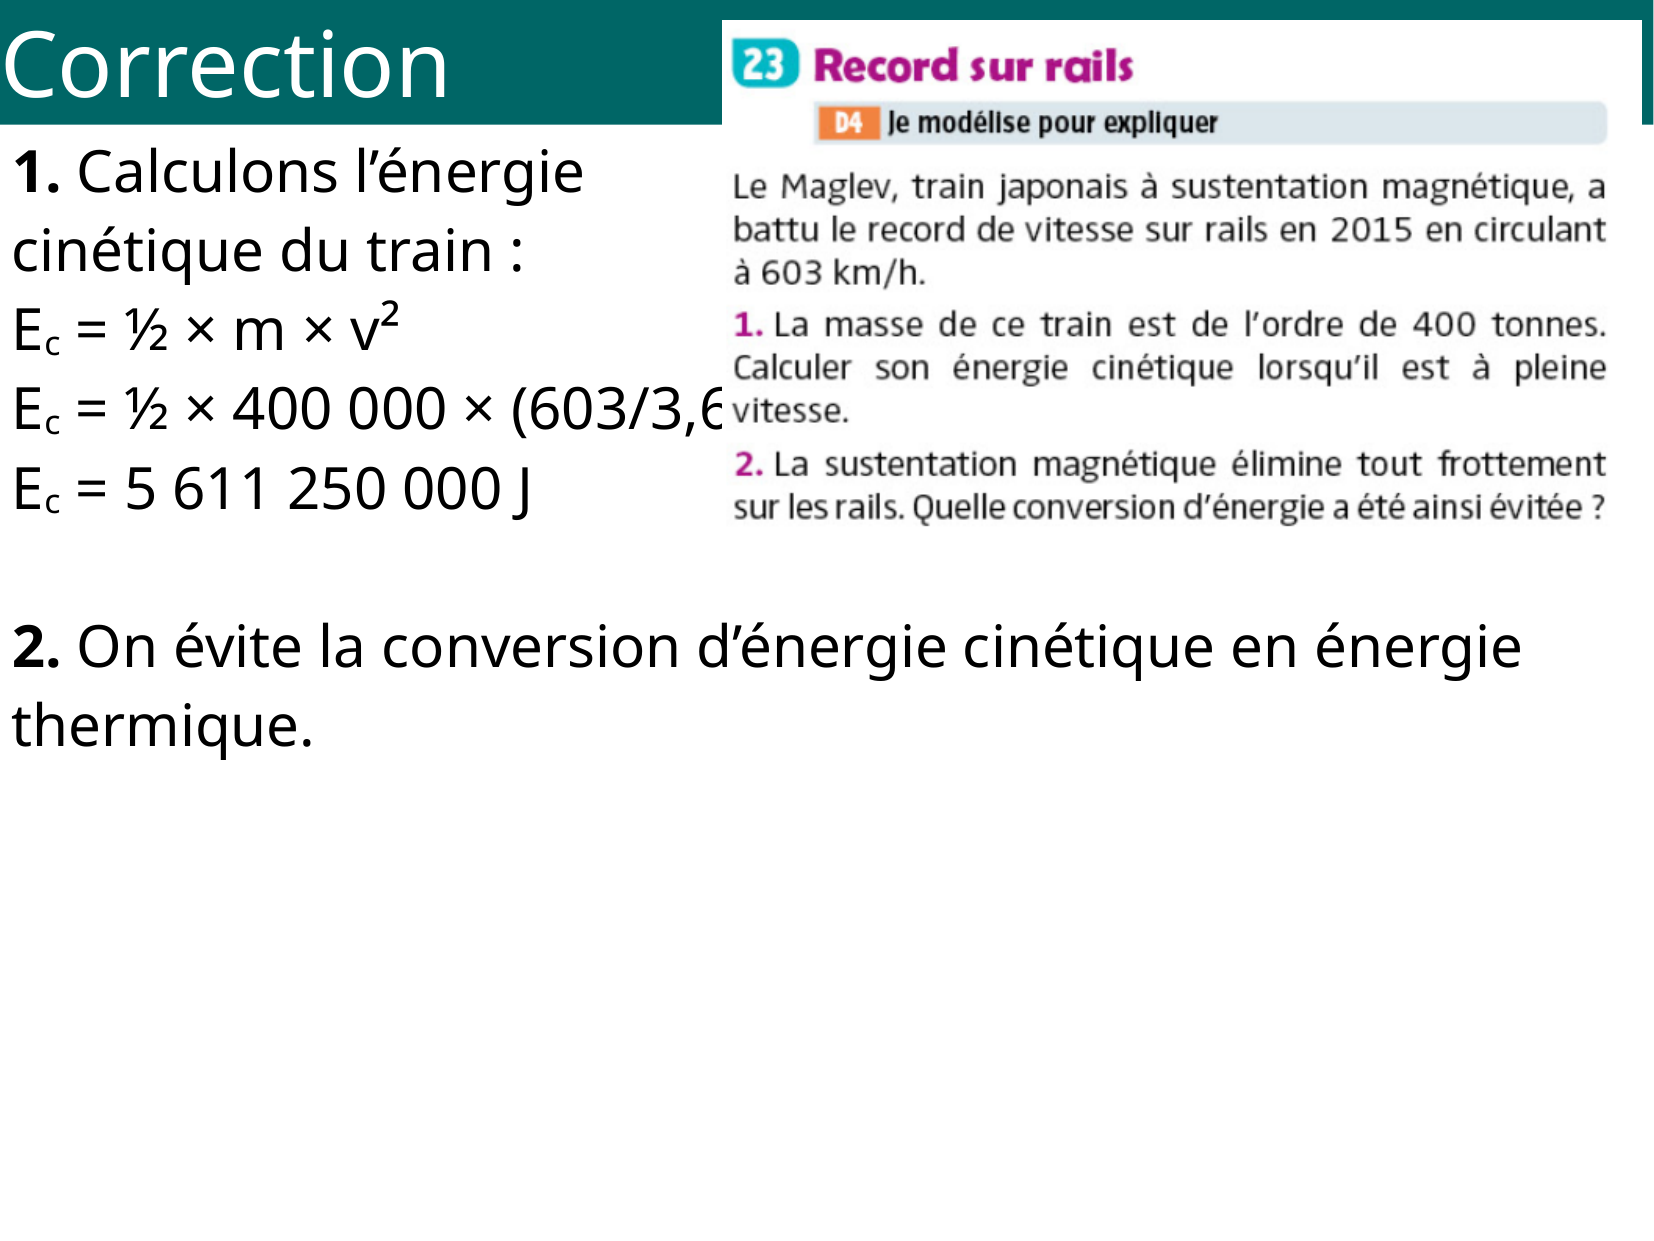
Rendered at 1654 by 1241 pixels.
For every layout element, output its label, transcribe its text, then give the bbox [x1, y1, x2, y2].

picture [722, 20, 1642, 556]
subtitle 1. Calculons l’énergie cinétique du train : Ec = ½ × m × v² Ec = ½ × 400 000 × (603/3,6)² Ec = 5 611 250 000 J 2. On évite la conversion d’énergie cinétique en énergie thermique. [11, 129, 1642, 1231]
title Correction [0, 4, 1654, 120]
